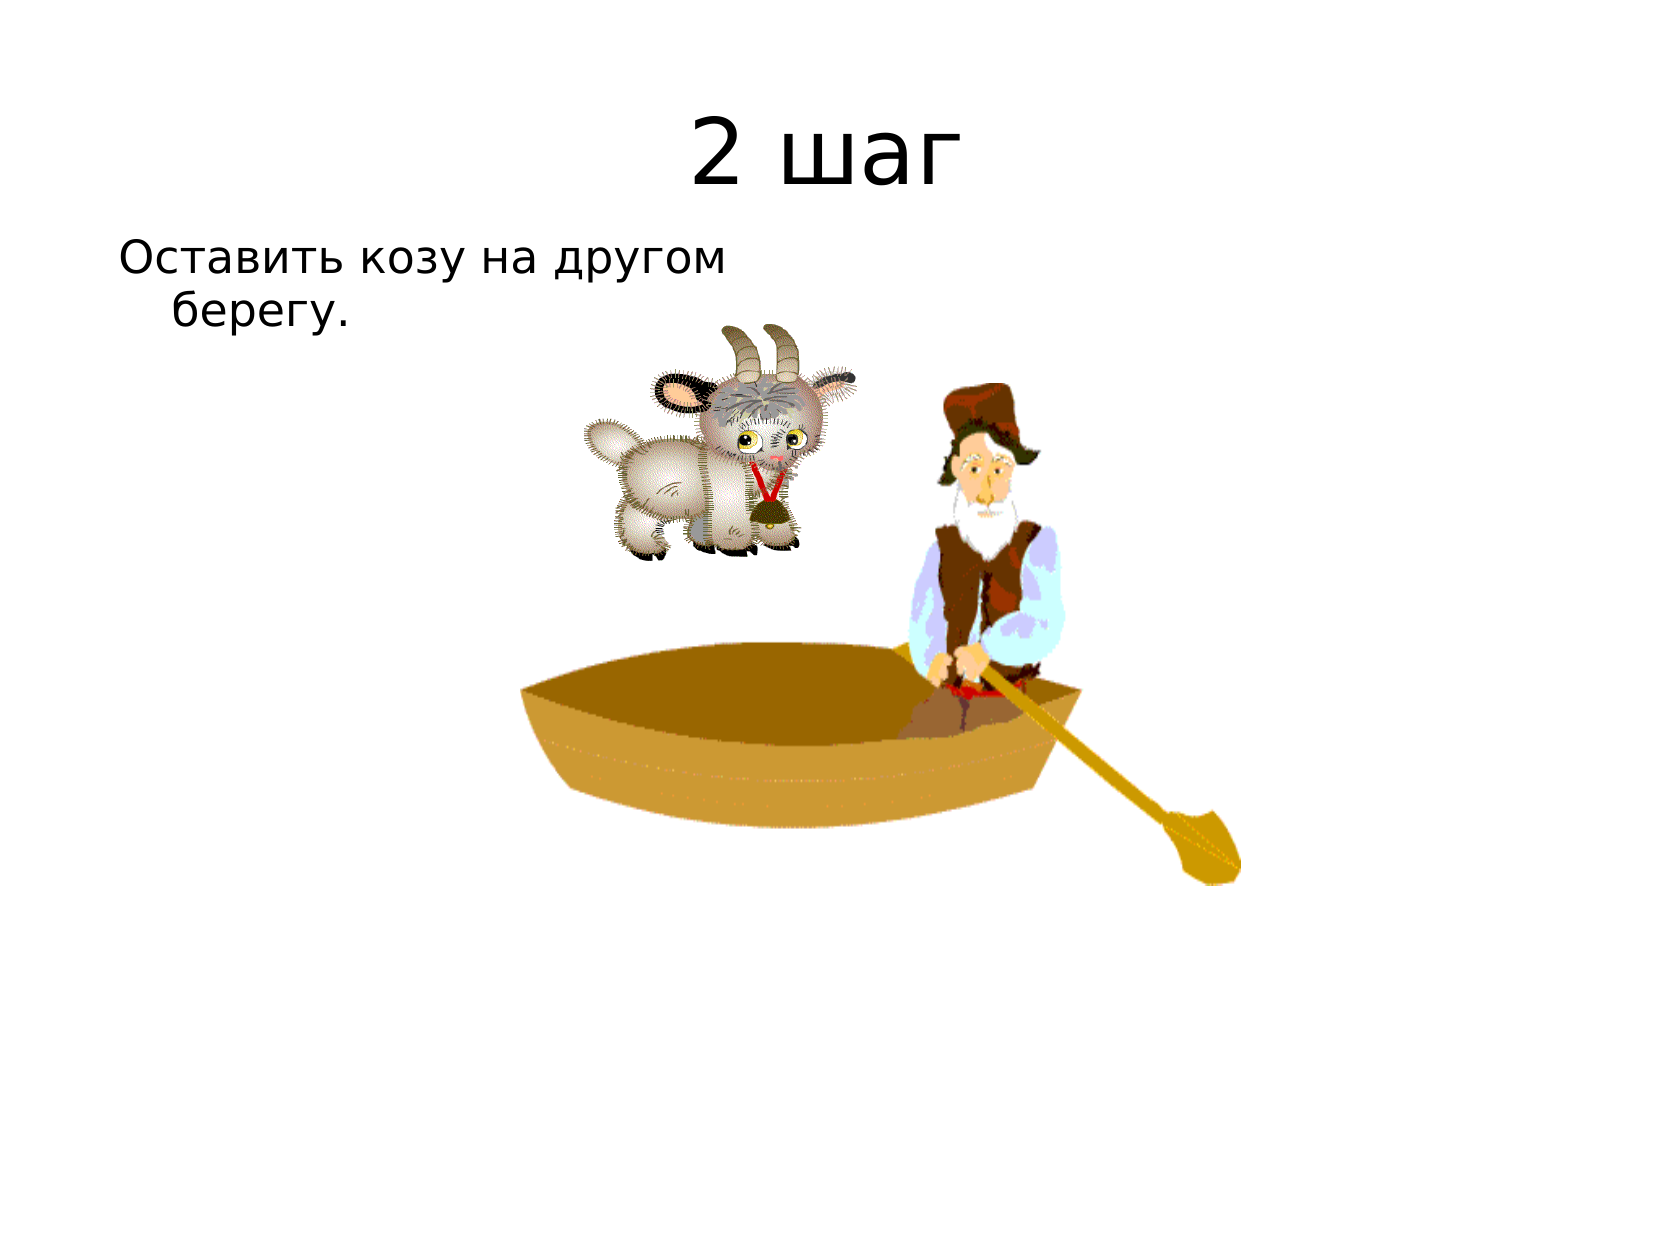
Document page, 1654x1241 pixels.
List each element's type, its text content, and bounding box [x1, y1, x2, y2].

title 2 шаг [82, 56, 1571, 250]
list Оставить козу на другом берегу. [100, 231, 827, 384]
picture [520, 324, 1241, 886]
